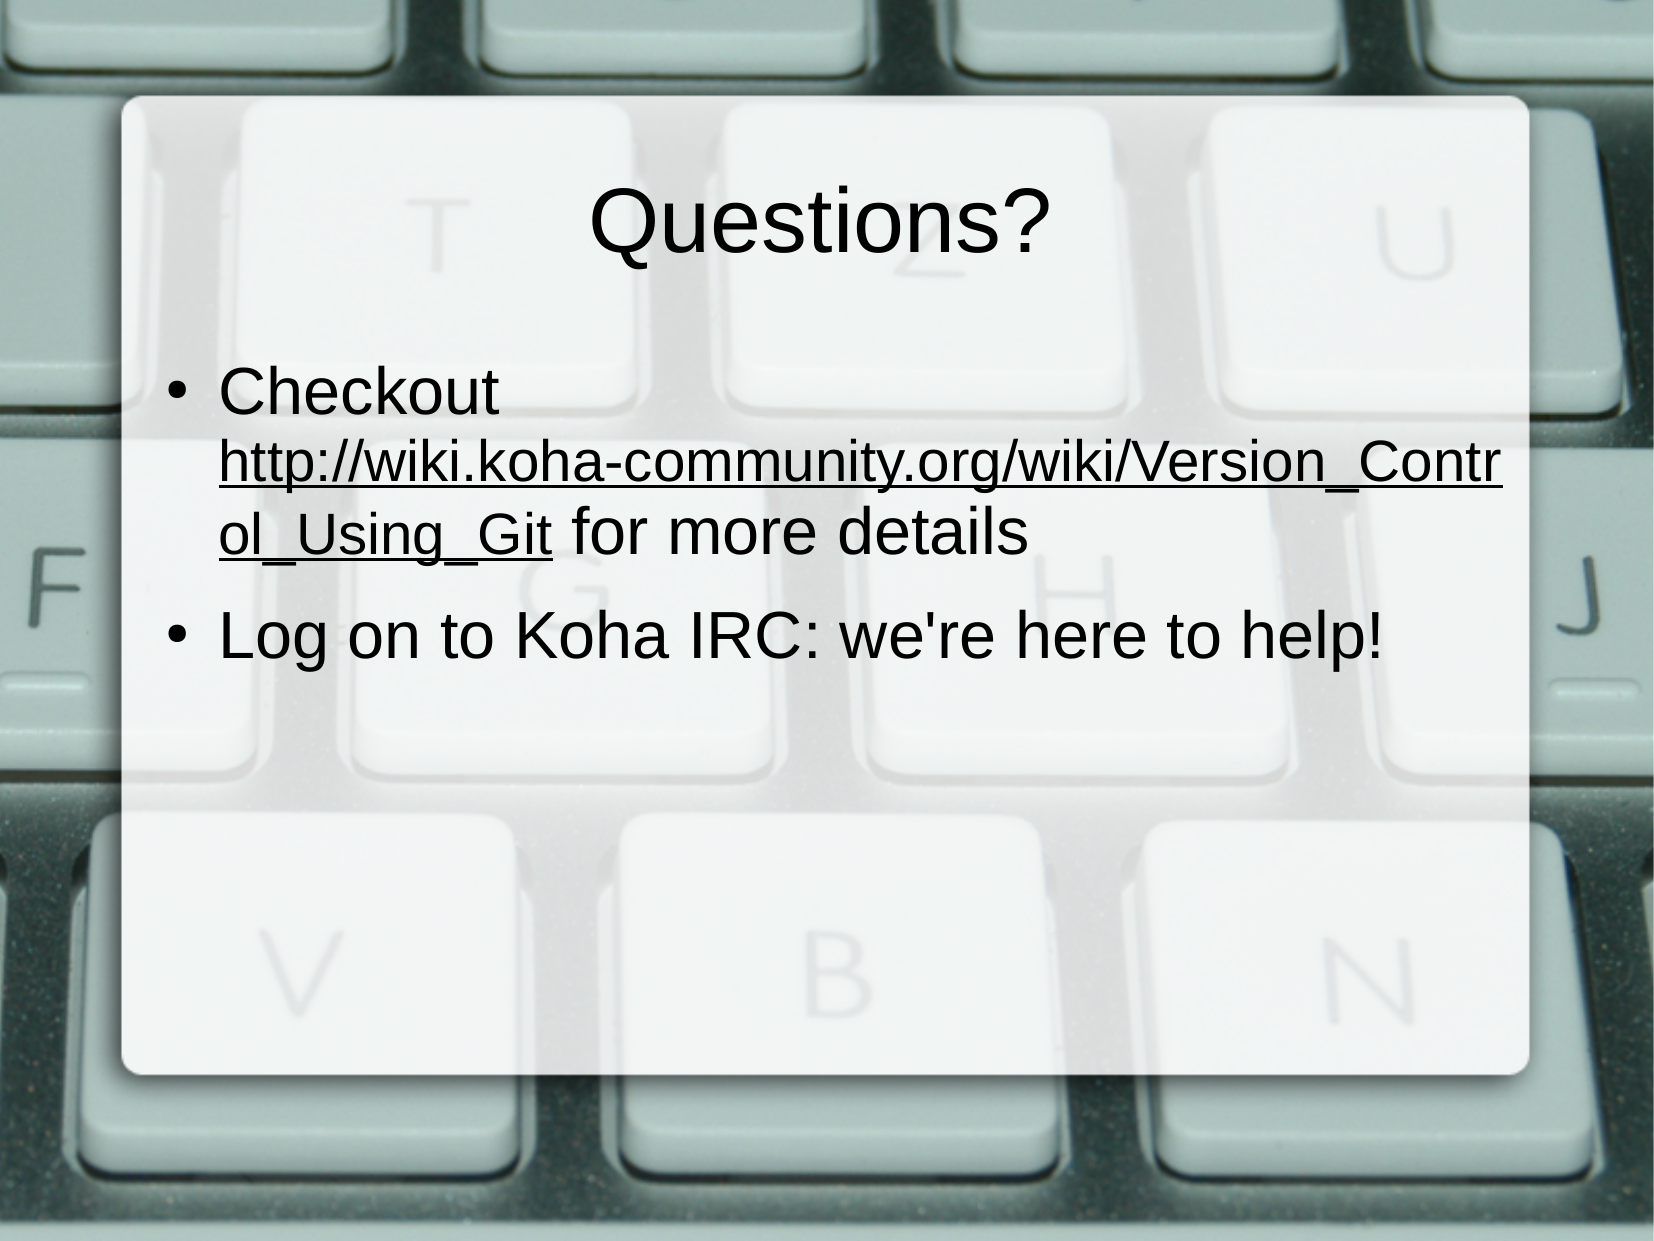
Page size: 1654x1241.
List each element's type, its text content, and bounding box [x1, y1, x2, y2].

list Checkout http://wiki.koha-community.org/wiki/Version_Control_Using_Git for more details Log on to Koha IRC: we're here to help! [147, 354, 1506, 1173]
title Questions? [135, 117, 1506, 325]
picture [0, 0, 1654, 1241]
